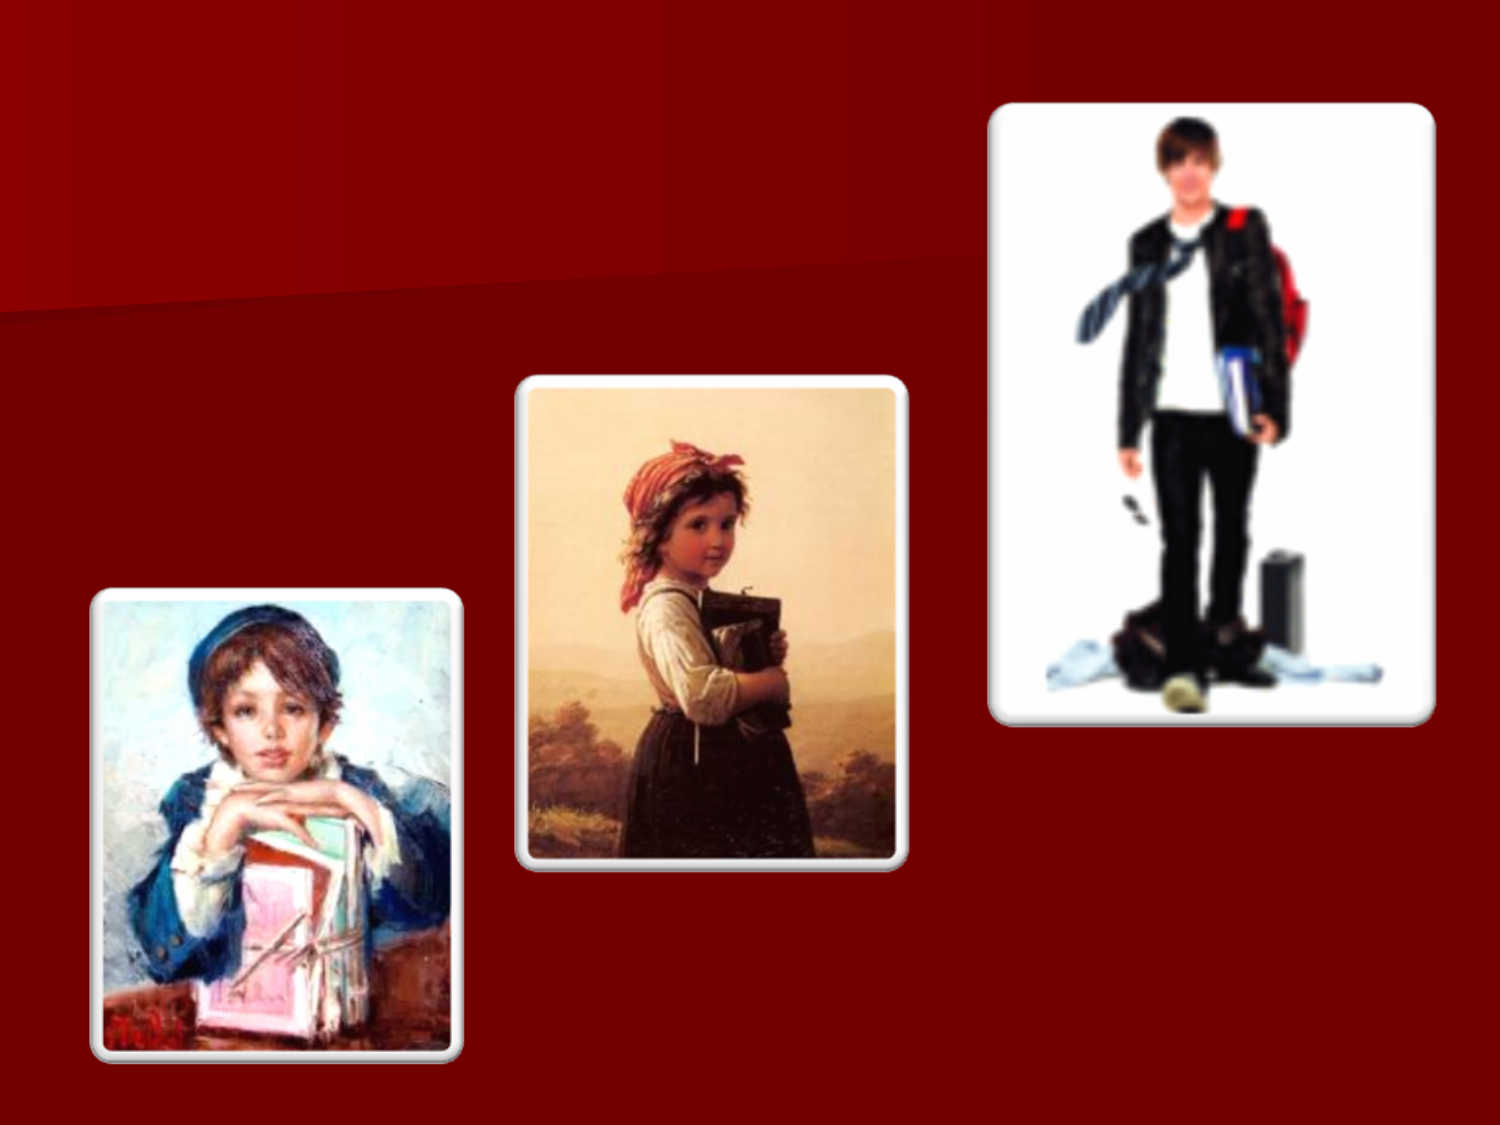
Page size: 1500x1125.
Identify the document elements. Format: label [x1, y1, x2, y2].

picture [88, 586, 466, 1066]
picture [513, 373, 911, 874]
picture [986, 101, 1438, 729]
